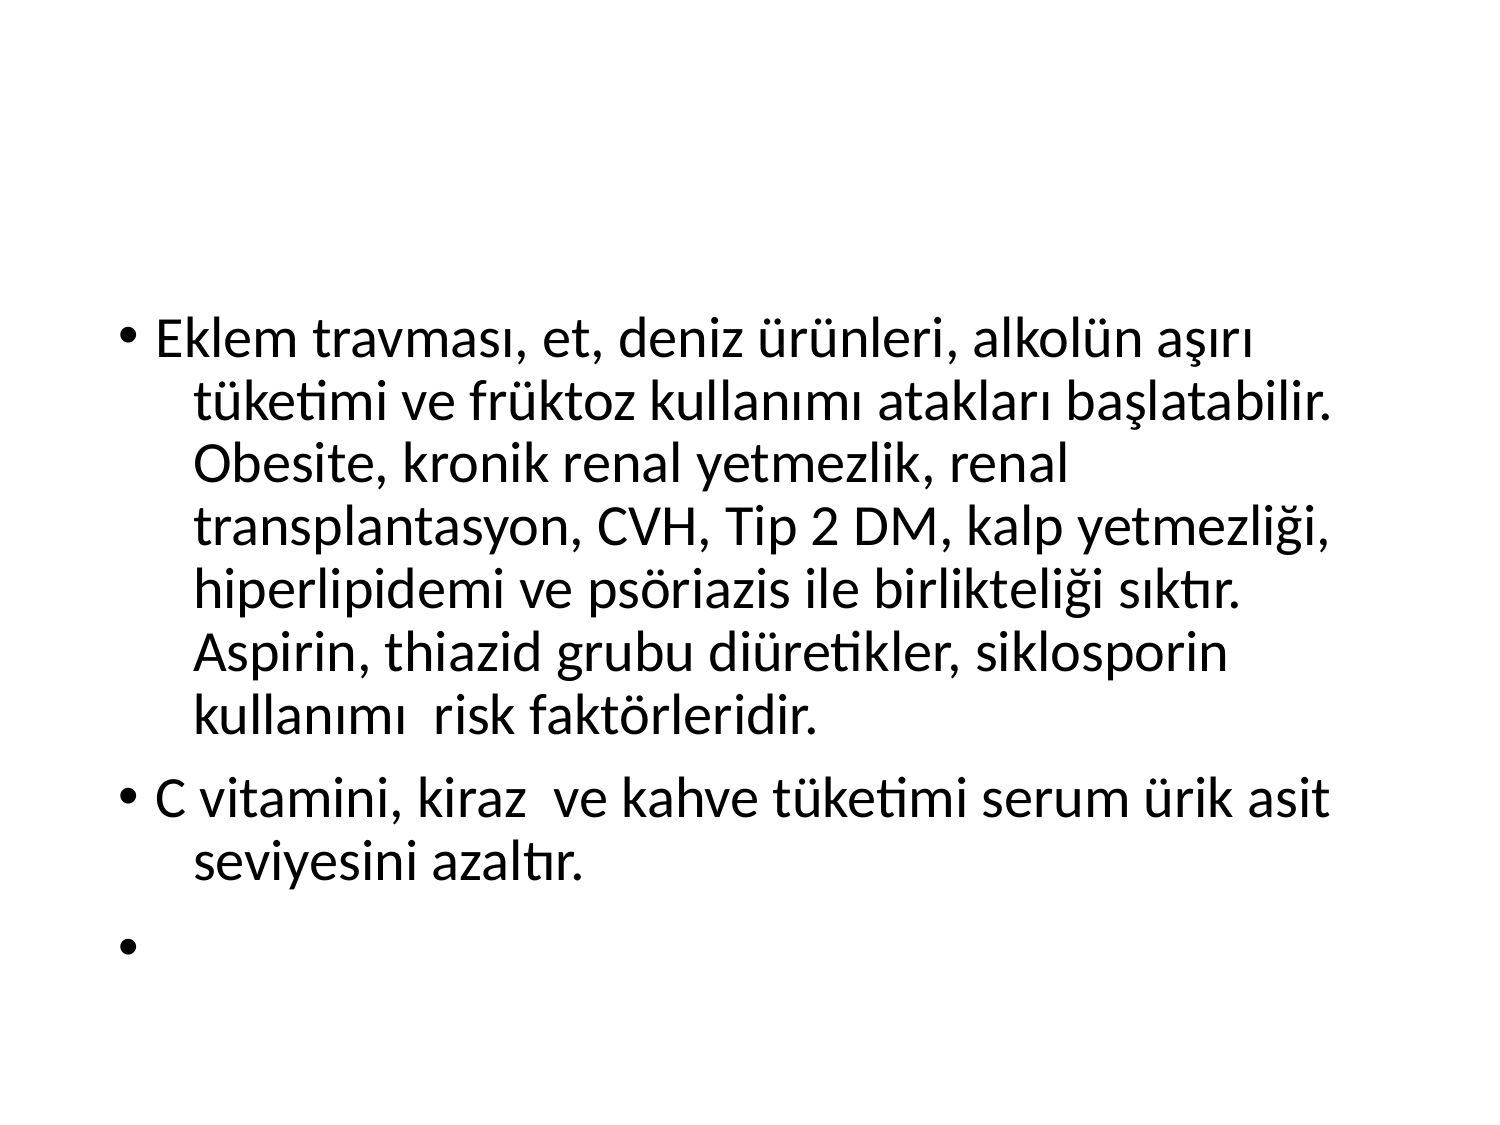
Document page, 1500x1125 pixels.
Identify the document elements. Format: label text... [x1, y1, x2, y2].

list Eklem travması, et, deniz ürünleri, alkolün aşırı tüketimi ve früktoz kullanımı atakları başlatabilir. Obesite, kronik renal yetmezlik, renal transplantasyon, CVH, Tip 2 DM, kalp yetmezliği, hiperlipidemi ve psöriazis ile birlikteliği sıktır. Aspirin, thiazid grubu diüretikler, siklosporin kullanımı risk faktörleridir. C vitamini, kiraz ve kahve tüketimi serum ürik asit seviyesini azaltır. [103, 299, 1397, 1014]
